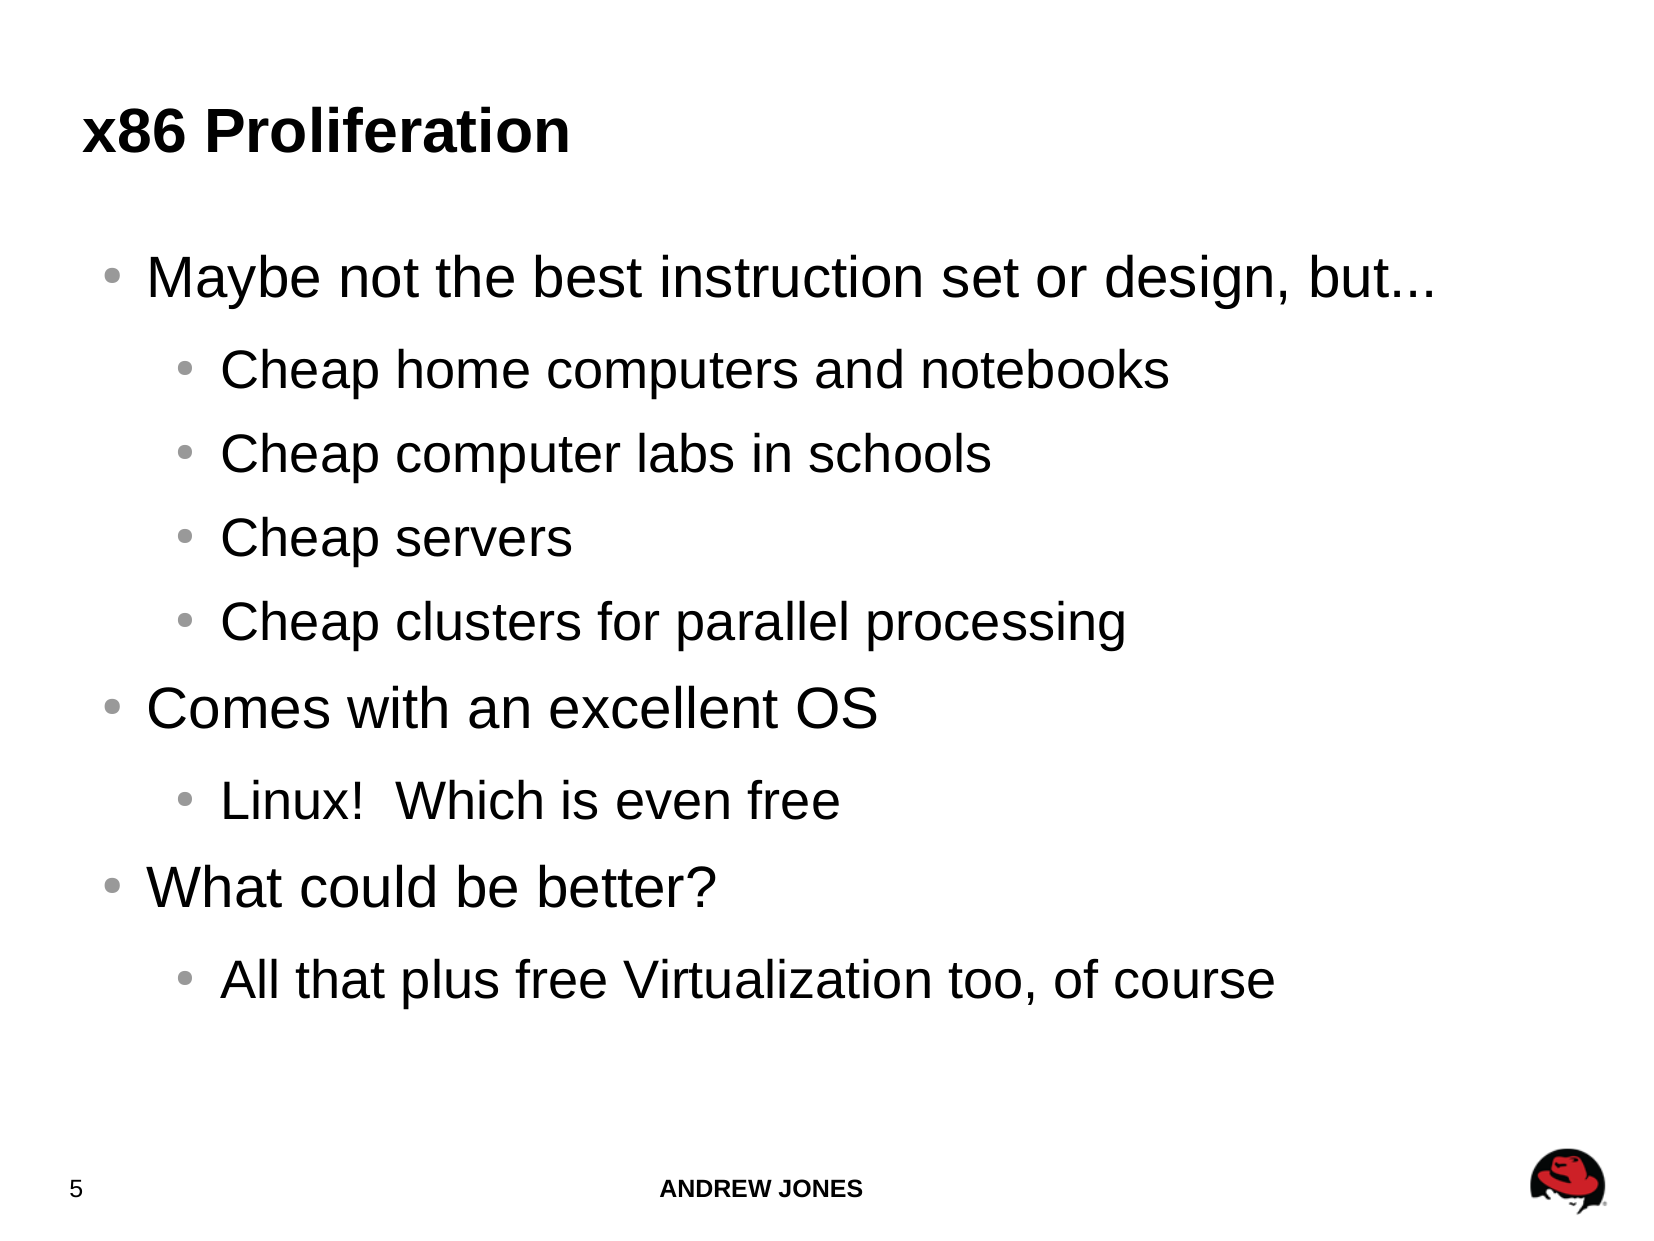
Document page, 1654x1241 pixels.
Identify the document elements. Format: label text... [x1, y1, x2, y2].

picture [1529, 1146, 1613, 1224]
title x86 Proliferation [82, 45, 1571, 218]
list Maybe not the best instruction set or design, but... Cheap home computers and notebooks Cheap computer labs in schools Cheap servers Cheap clusters for parallel processing Comes with an excellent OS Linux! Which is even free What could be better? All that plus free Virtualization too, of course [86, 244, 1576, 1024]
